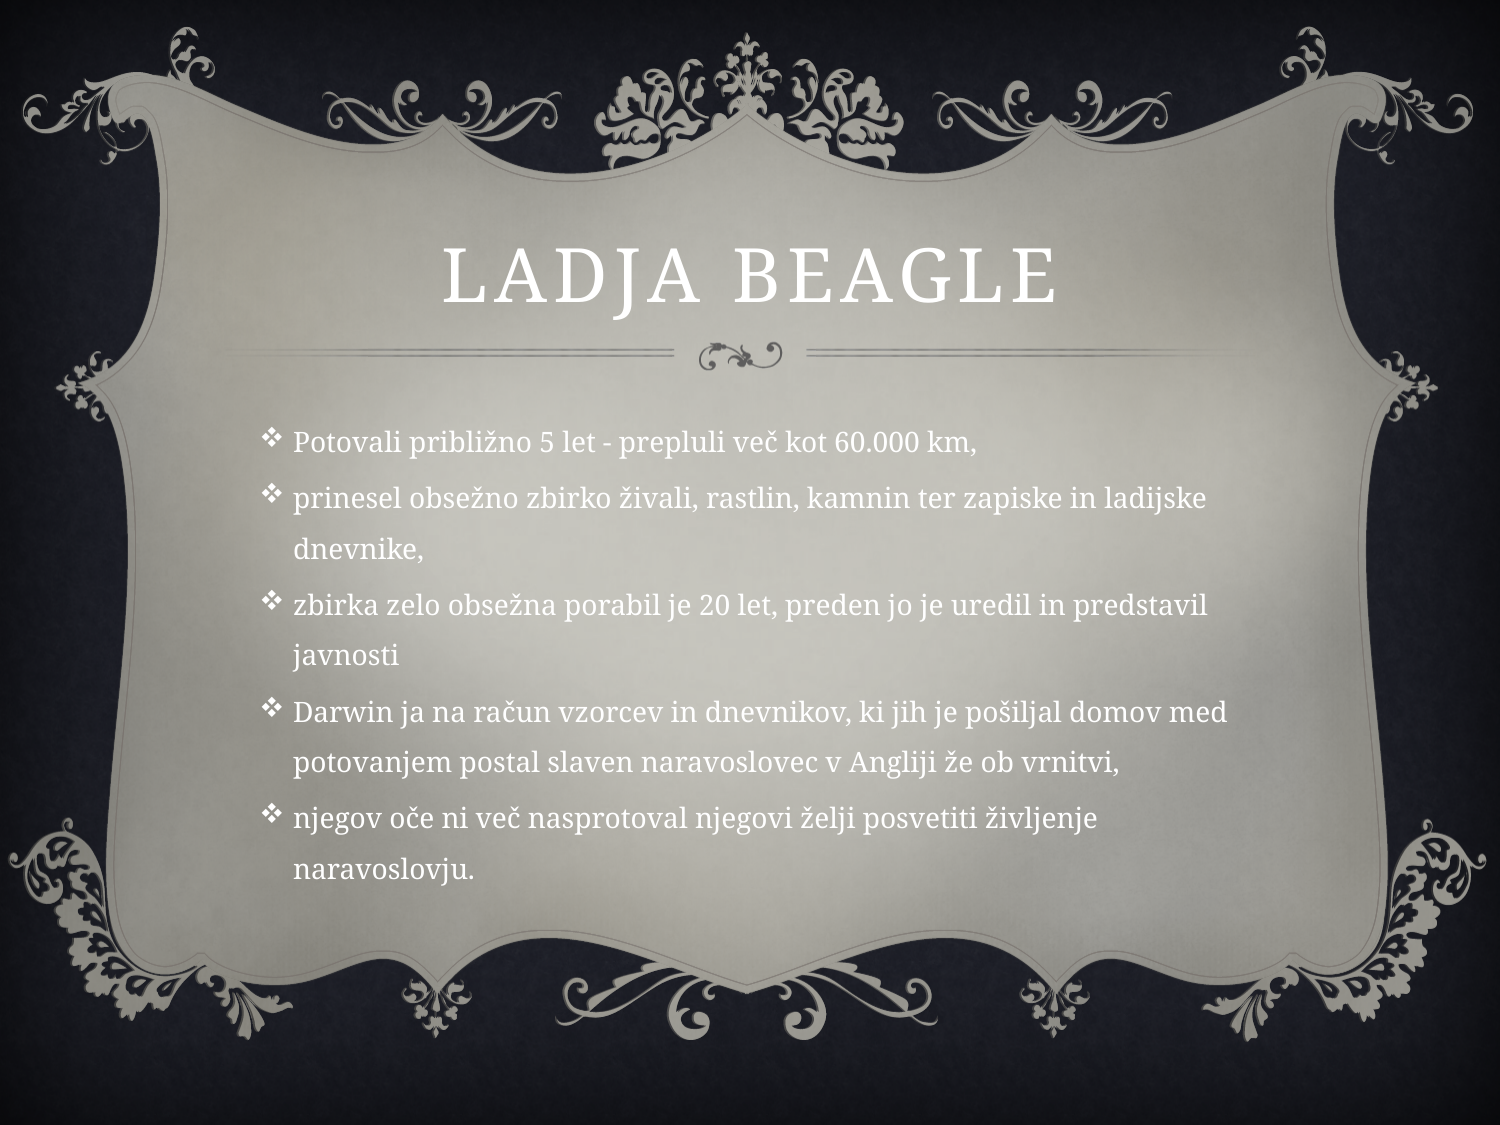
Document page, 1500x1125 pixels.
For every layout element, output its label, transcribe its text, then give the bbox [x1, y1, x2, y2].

list Potovali približno 5 let - prepluli več kot 60.000 km, prinesel obsežno zbirko živali, rastlin, kamnin ter zapiske in ladijske dnevnike, zbirka zelo obsežna porabil je 20 let, preden jo je uredil in predstavil javnosti Darwin ja na račun vzorcev in dnevnikov, ki jih je pošiljal domov med potovanjem postal slaven naravoslovec v Angliji že ob vrnitvi, njegov oče ni več nasprotoval njegovi želji posvetiti življenje naravoslovju. [225, 399, 1275, 900]
picture [0, 0, 1500, 1125]
title LADJA BEAGLE [225, 212, 1275, 325]
